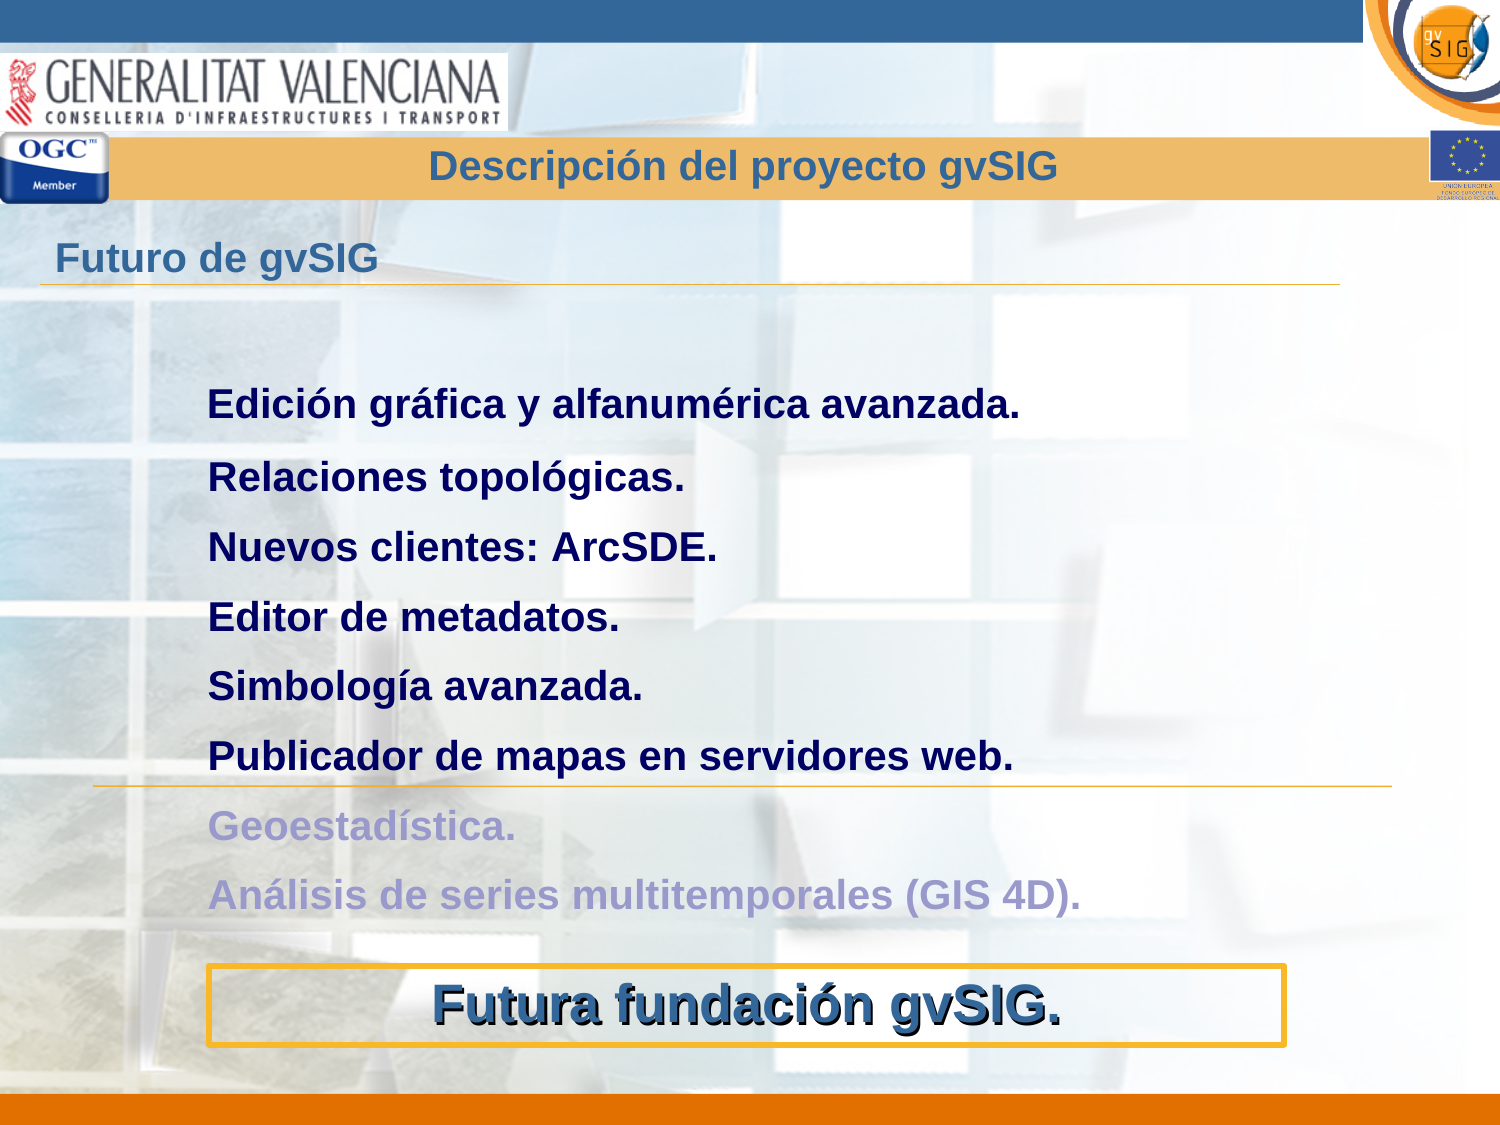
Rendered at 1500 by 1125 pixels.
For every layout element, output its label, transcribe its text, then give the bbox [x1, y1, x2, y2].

text_box Futura fundación gvSIG. [209, 965, 1284, 1045]
picture [1429, 129, 1500, 200]
text_box Edición gráfica y alfanumérica avanzada. Relaciones topológicas. Nuevos clientes: ArcSDE. Editor de metadatos. Simbología avanzada. Publicador de mapas en servidores web. Geoestadística. Análisis de series multitemporales (GIS 4D). [106, 320, 1421, 962]
picture [0, 132, 109, 137]
picture [1363, 0, 1500, 127]
text_box Futuro de gvSIG [40, 204, 691, 290]
text_box Descripción del proyecto gvSIG [0, 137, 1488, 203]
picture [0, 53, 508, 131]
